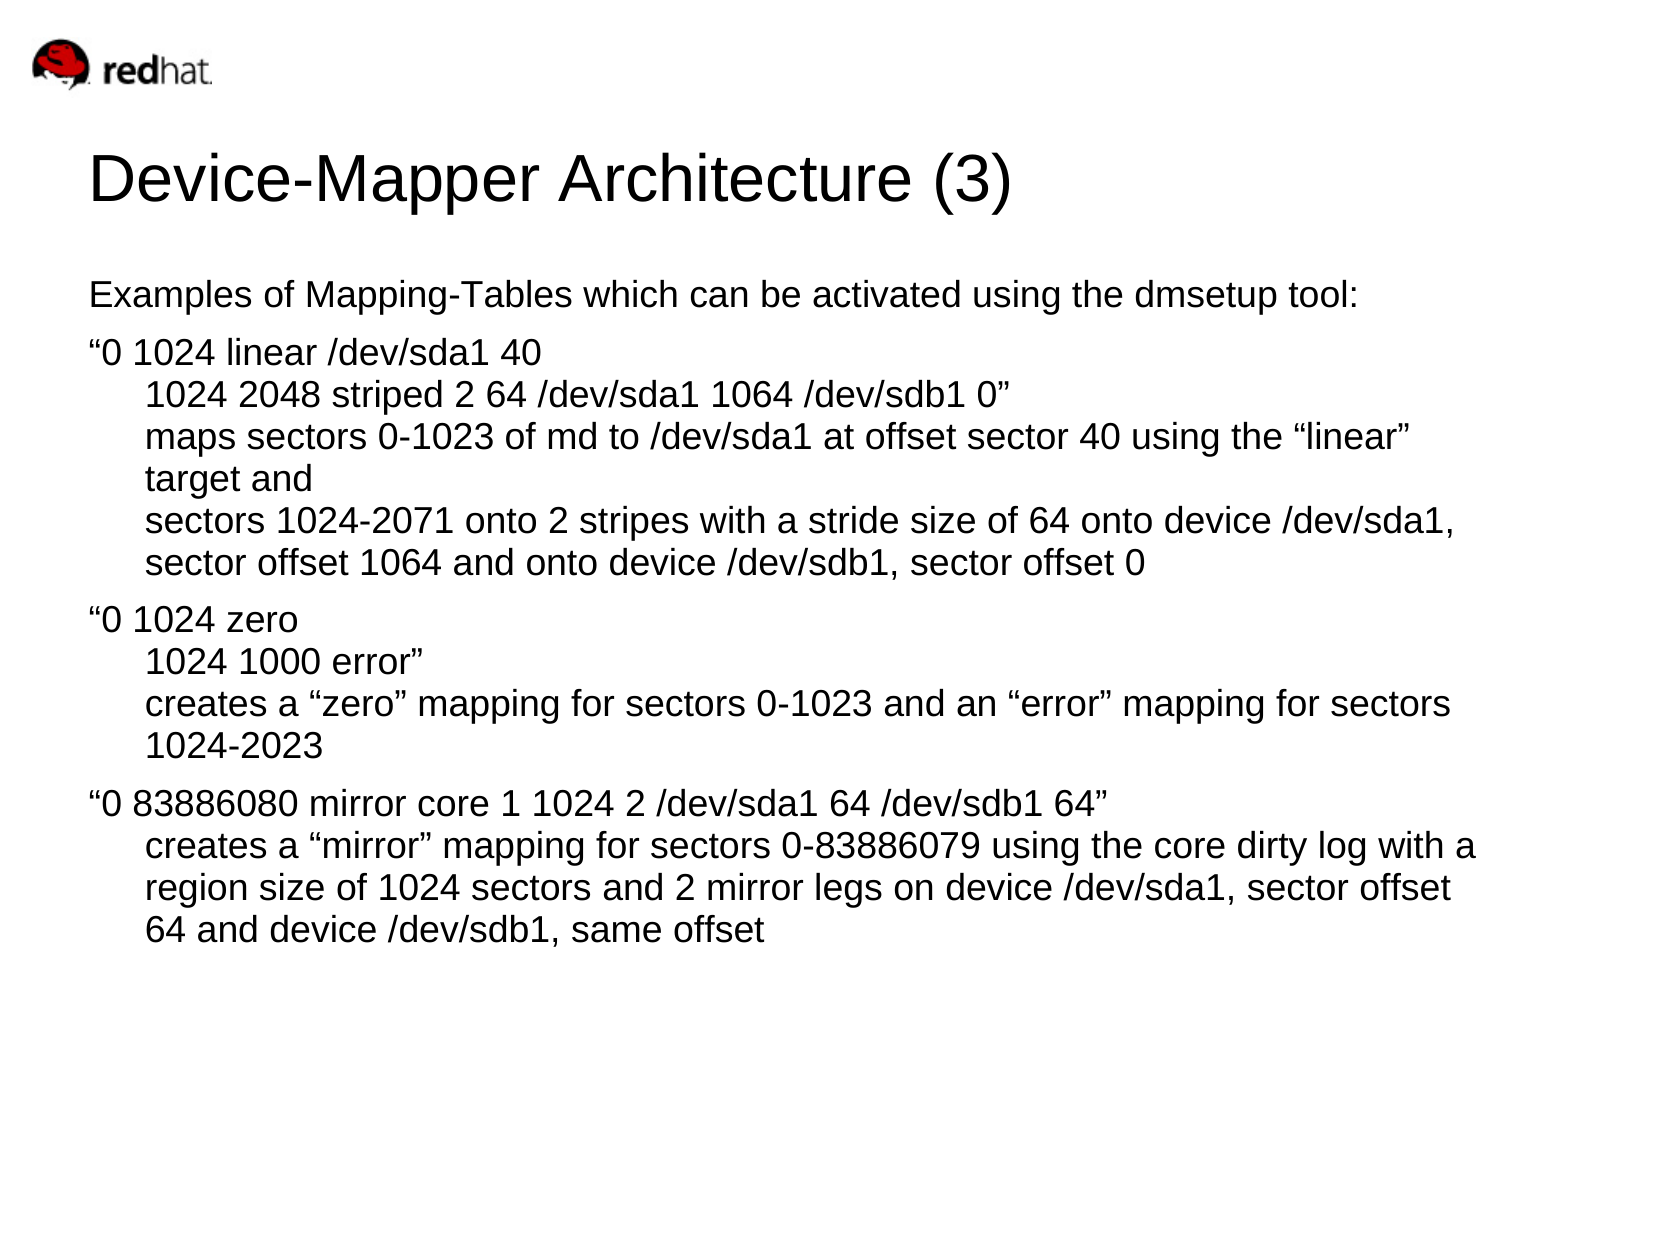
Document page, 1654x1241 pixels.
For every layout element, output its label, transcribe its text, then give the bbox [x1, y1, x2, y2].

picture [31, 37, 212, 98]
list Device-Mapper Architecture (3) Examples of Mapping-Tables which can be activated using the dmsetup tool: “0 1024 linear /dev/sda1 40 1024 2048 striped 2 64 /dev/sda1 1064 /dev/sdb1 0” maps sectors 0-1023 of md to /dev/sda1 at offset sector 40 using the “linear” target and sectors 1024-2071 onto 2 stripes with a stride size of 64 onto device /dev/sda1, sector offset 1064 and onto device /dev/sdb1, sector offset 0 “0 1024 zero 1024 1000 error” creates a “zero” mapping for sectors 0-1023 and an “error” mapping for sectors 1024-2023 “0 83886080 mirror core 1 1024 2 /dev/sda1 64 /dev/sdb1 64” creates a “mirror” mapping for sectors 0-83886079 using the core dirty log with a region size of 1024 sectors and 2 mirror legs on device /dev/sda1, sector offset 64 and device /dev/sdb1, same offset [88, 140, 1495, 1031]
